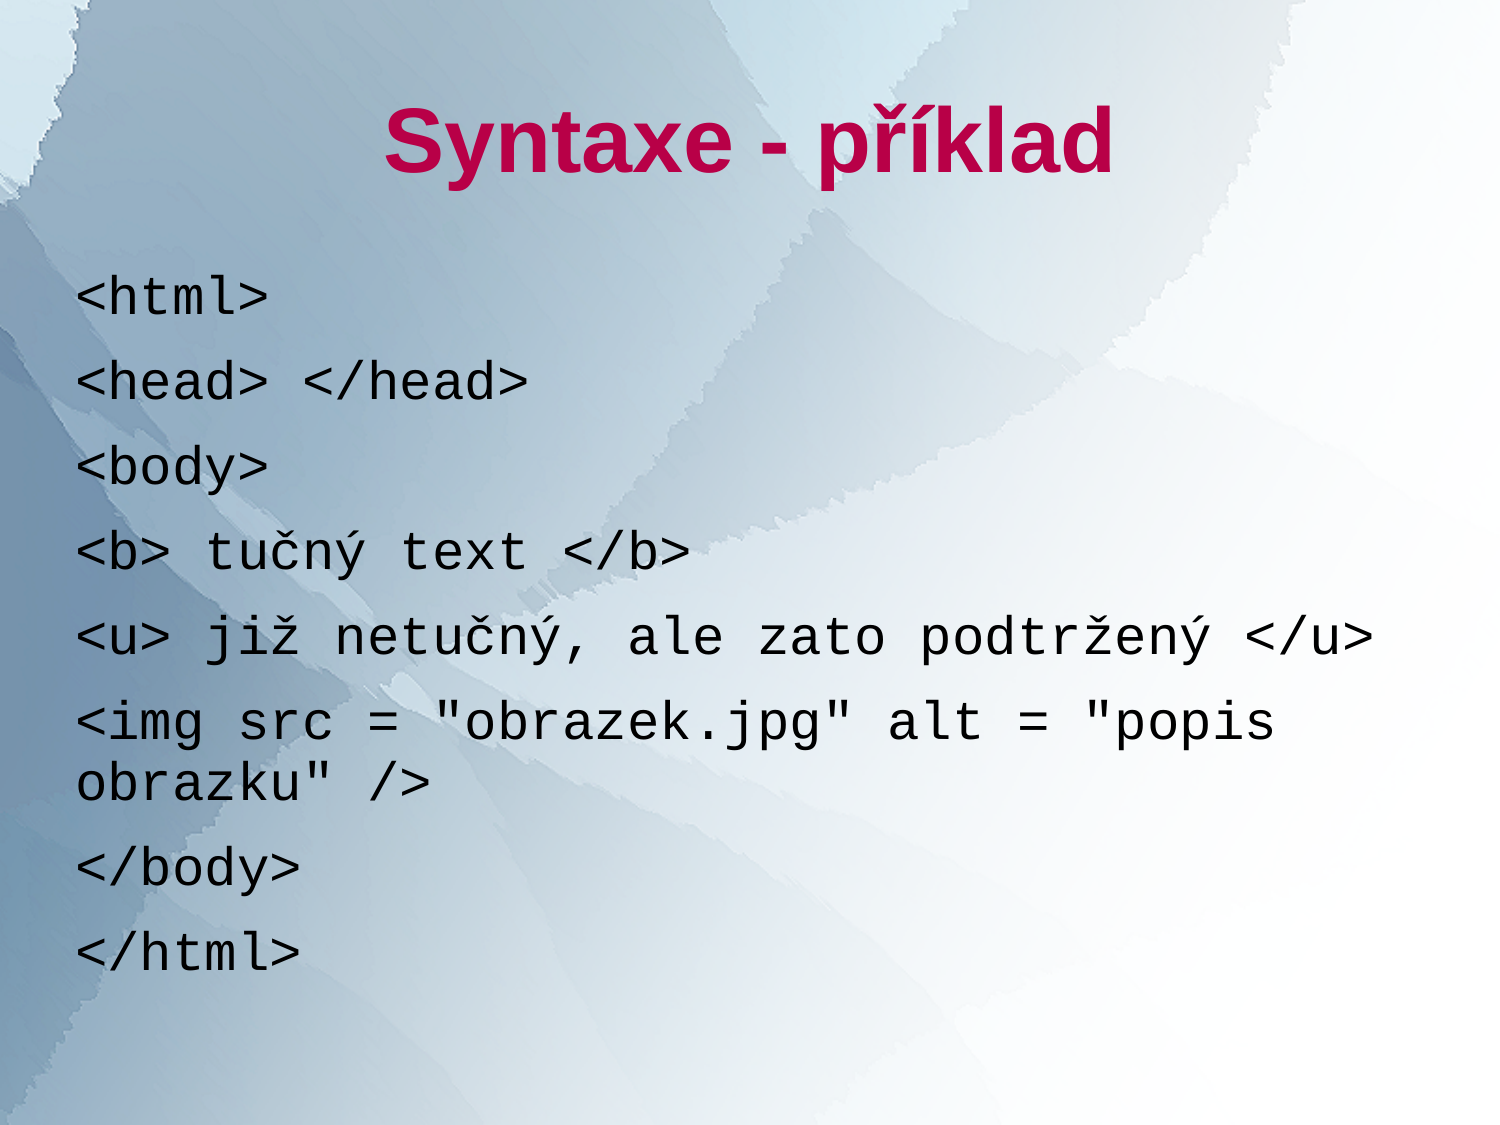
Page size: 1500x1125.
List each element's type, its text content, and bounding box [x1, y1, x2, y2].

text_box Syntaxe - příklad [75, 44, 1426, 233]
picture [0, 0, 1500, 1125]
text_box <html> <head> </head> <body> <b> tučný text </b> <u> již netučný, ale zato podtržený </u> <img src = "obrazek.jpg" alt = "popis obrazku" /> </body> </html> [75, 262, 1426, 991]
